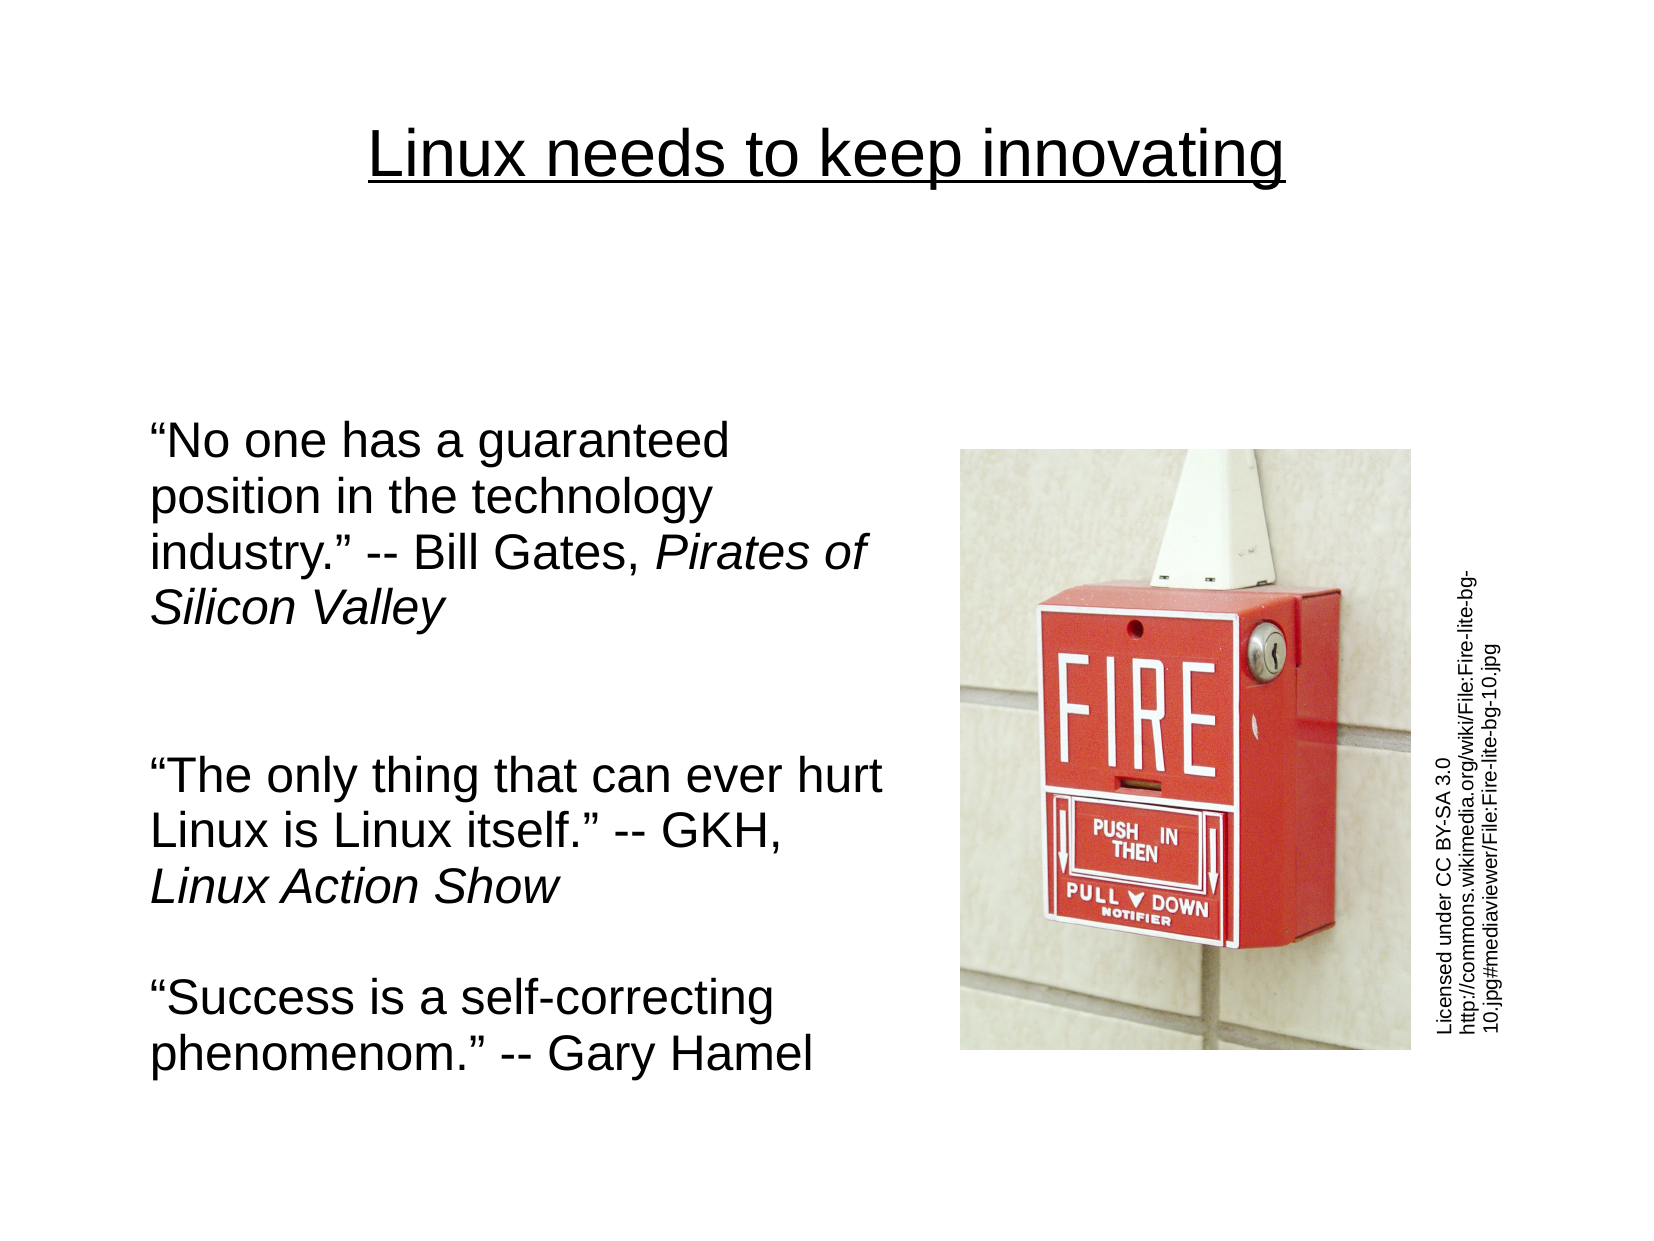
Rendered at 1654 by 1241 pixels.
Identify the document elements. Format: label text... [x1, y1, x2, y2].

picture [960, 449, 1411, 1051]
text_box Licensed under CC BY-SA 3.0 http://commons.wikimedia.org/wiki/File:Fire-lite-bg-10.jpg#mediaviewer/File:Fire-lite-bg-10.jpg [1422, 540, 1534, 1051]
text_box “No one has a guaranteed position in the technology industry.” -- Bill Gates, Pirates of Silicon Valley “The only thing that can ever hurt Linux is Linux itself.” -- GKH, Linux Action Show “Success is a self-correcting phenomenom.” -- Gary Hamel [135, 405, 931, 1089]
title Linux needs to keep innovating [82, 49, 1571, 257]
